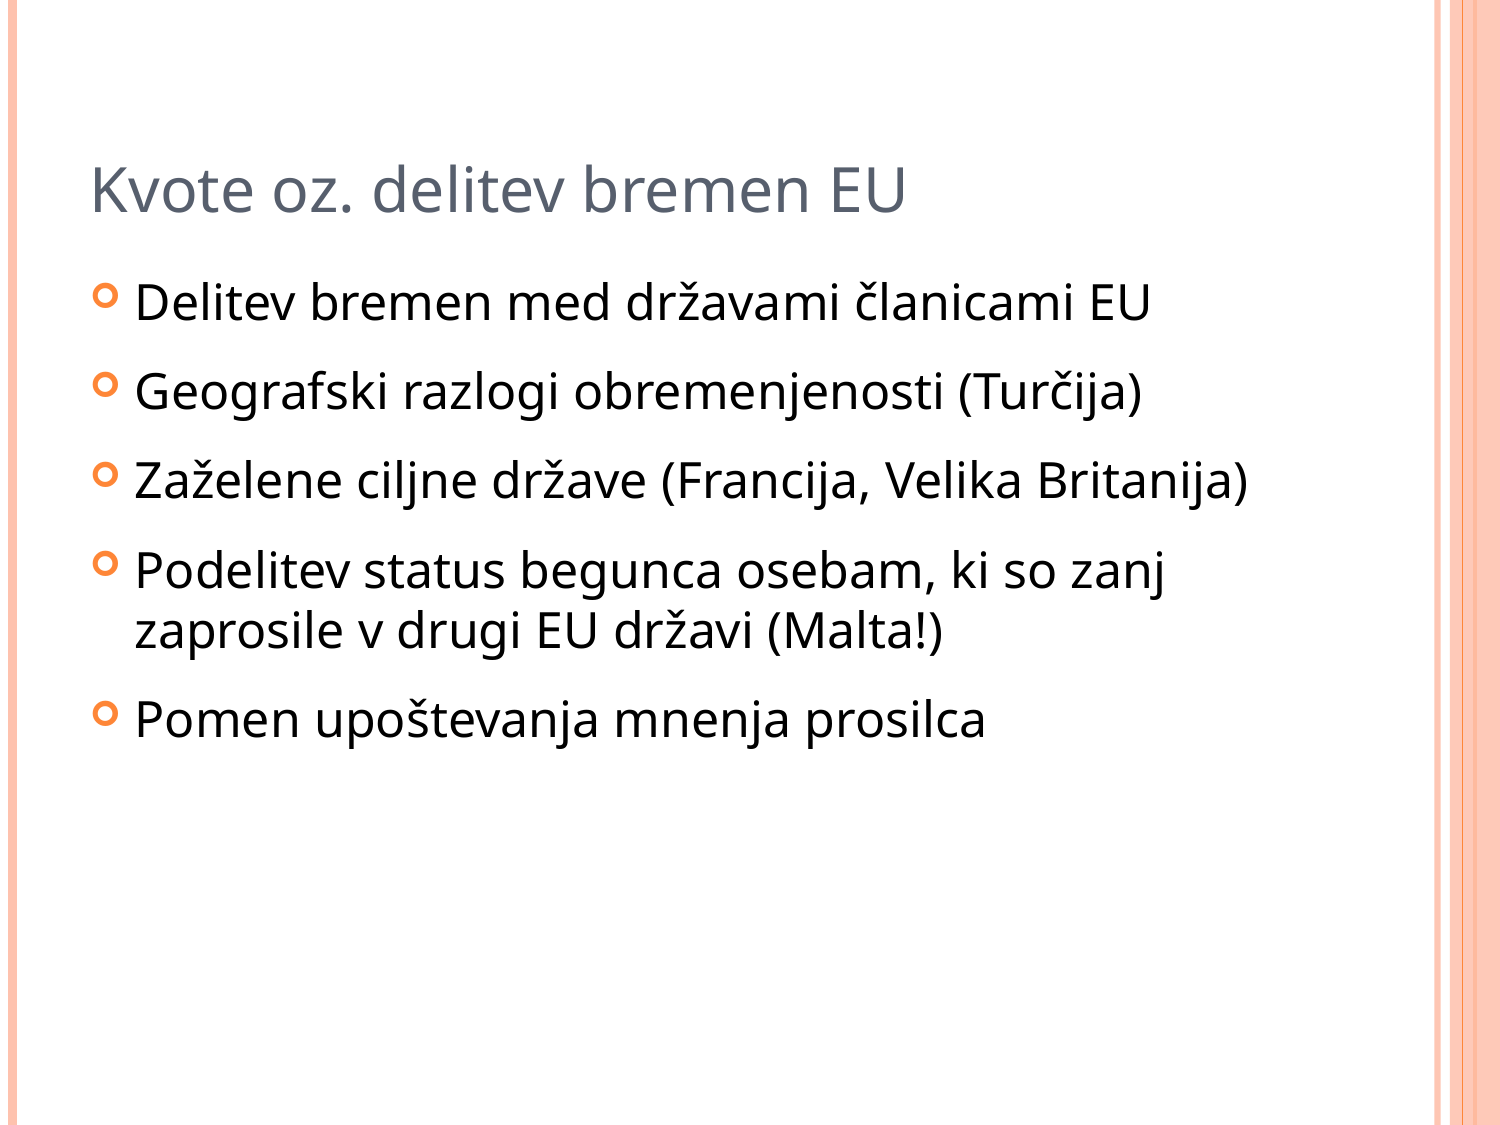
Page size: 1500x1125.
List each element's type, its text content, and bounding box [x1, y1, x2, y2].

list Delitev bremen med državami članicami EU Geografski razlogi obremenjenosti (Turčija) Zaželene ciljne države (Francija, Velika Britanija) Podelitev status begunca osebam, ki so zanj zaprosile v drugi EU državi (Malta!) Pomen upoštevanja mnenja prosilca [75, 262, 1300, 1062]
title Kvote oz. delitev bremen EU [75, 45, 1300, 233]
